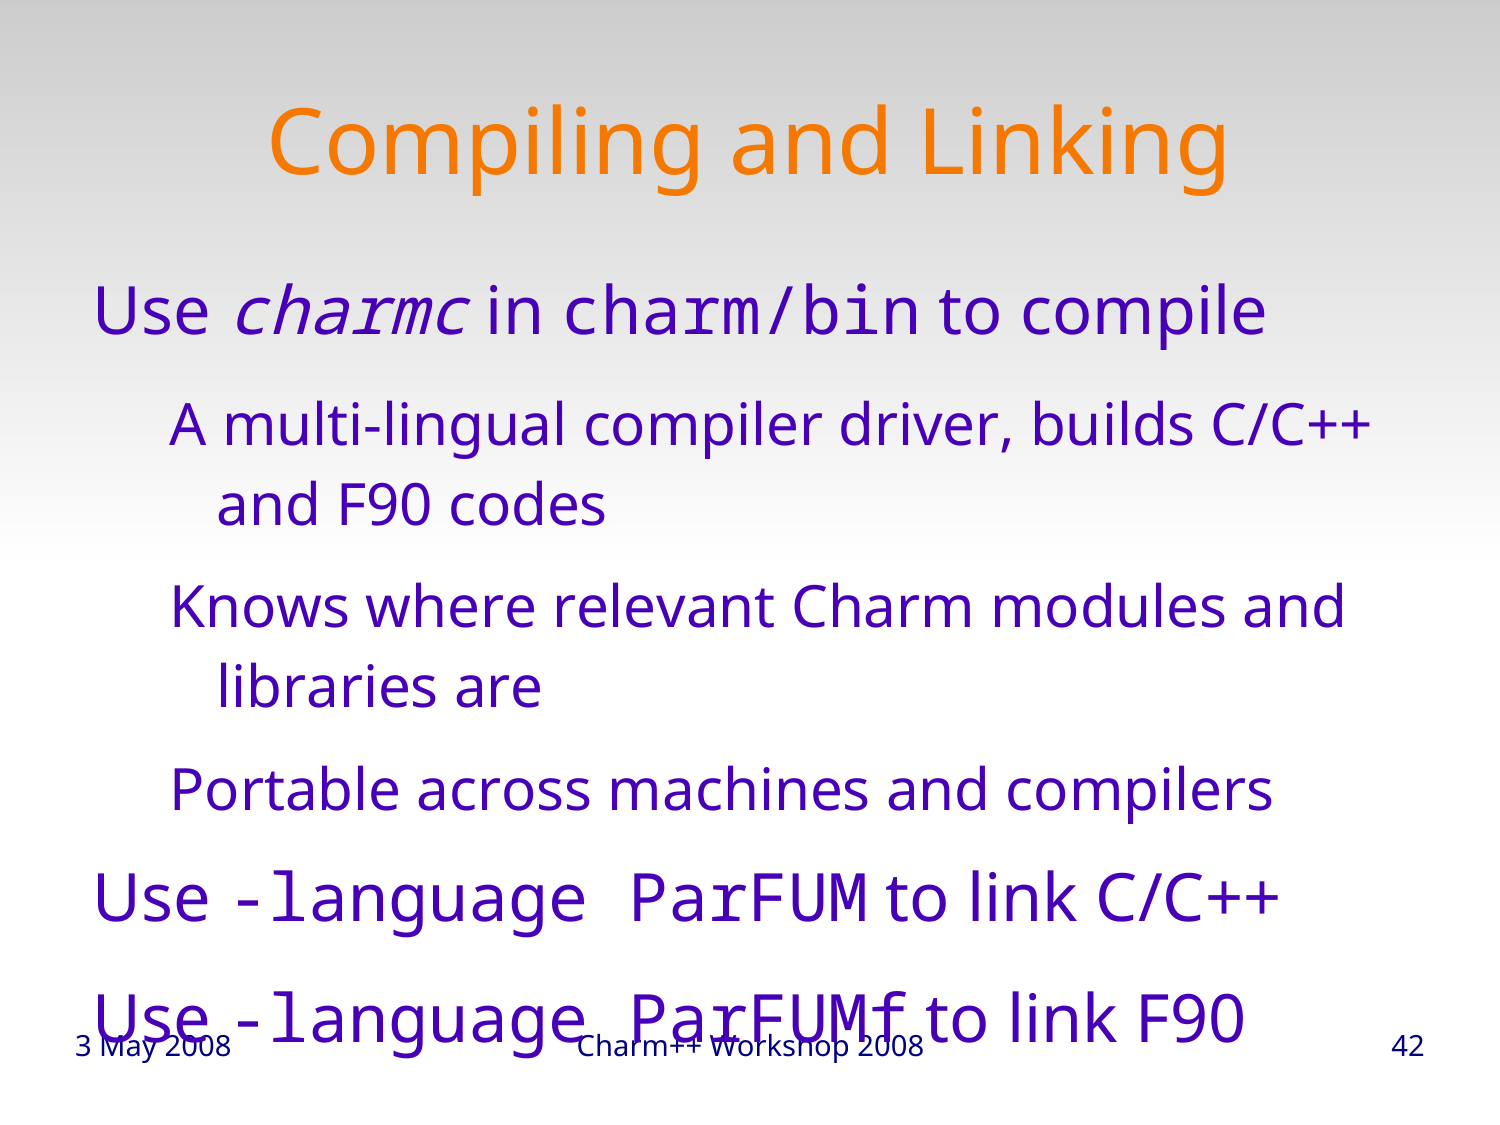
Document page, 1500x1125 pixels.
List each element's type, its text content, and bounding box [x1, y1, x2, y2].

title Compiling and Linking [75, 52, 1425, 226]
list Use charmc in charm/bin to compile A multi-lingual compiler driver, builds C/C++ and F90 codes Knows where relevant Charm modules and libraries are Portable across machines and compilers Use -language ParFUM to link C/C++ Use -language ParFUMf to link F90 [75, 263, 1425, 991]
